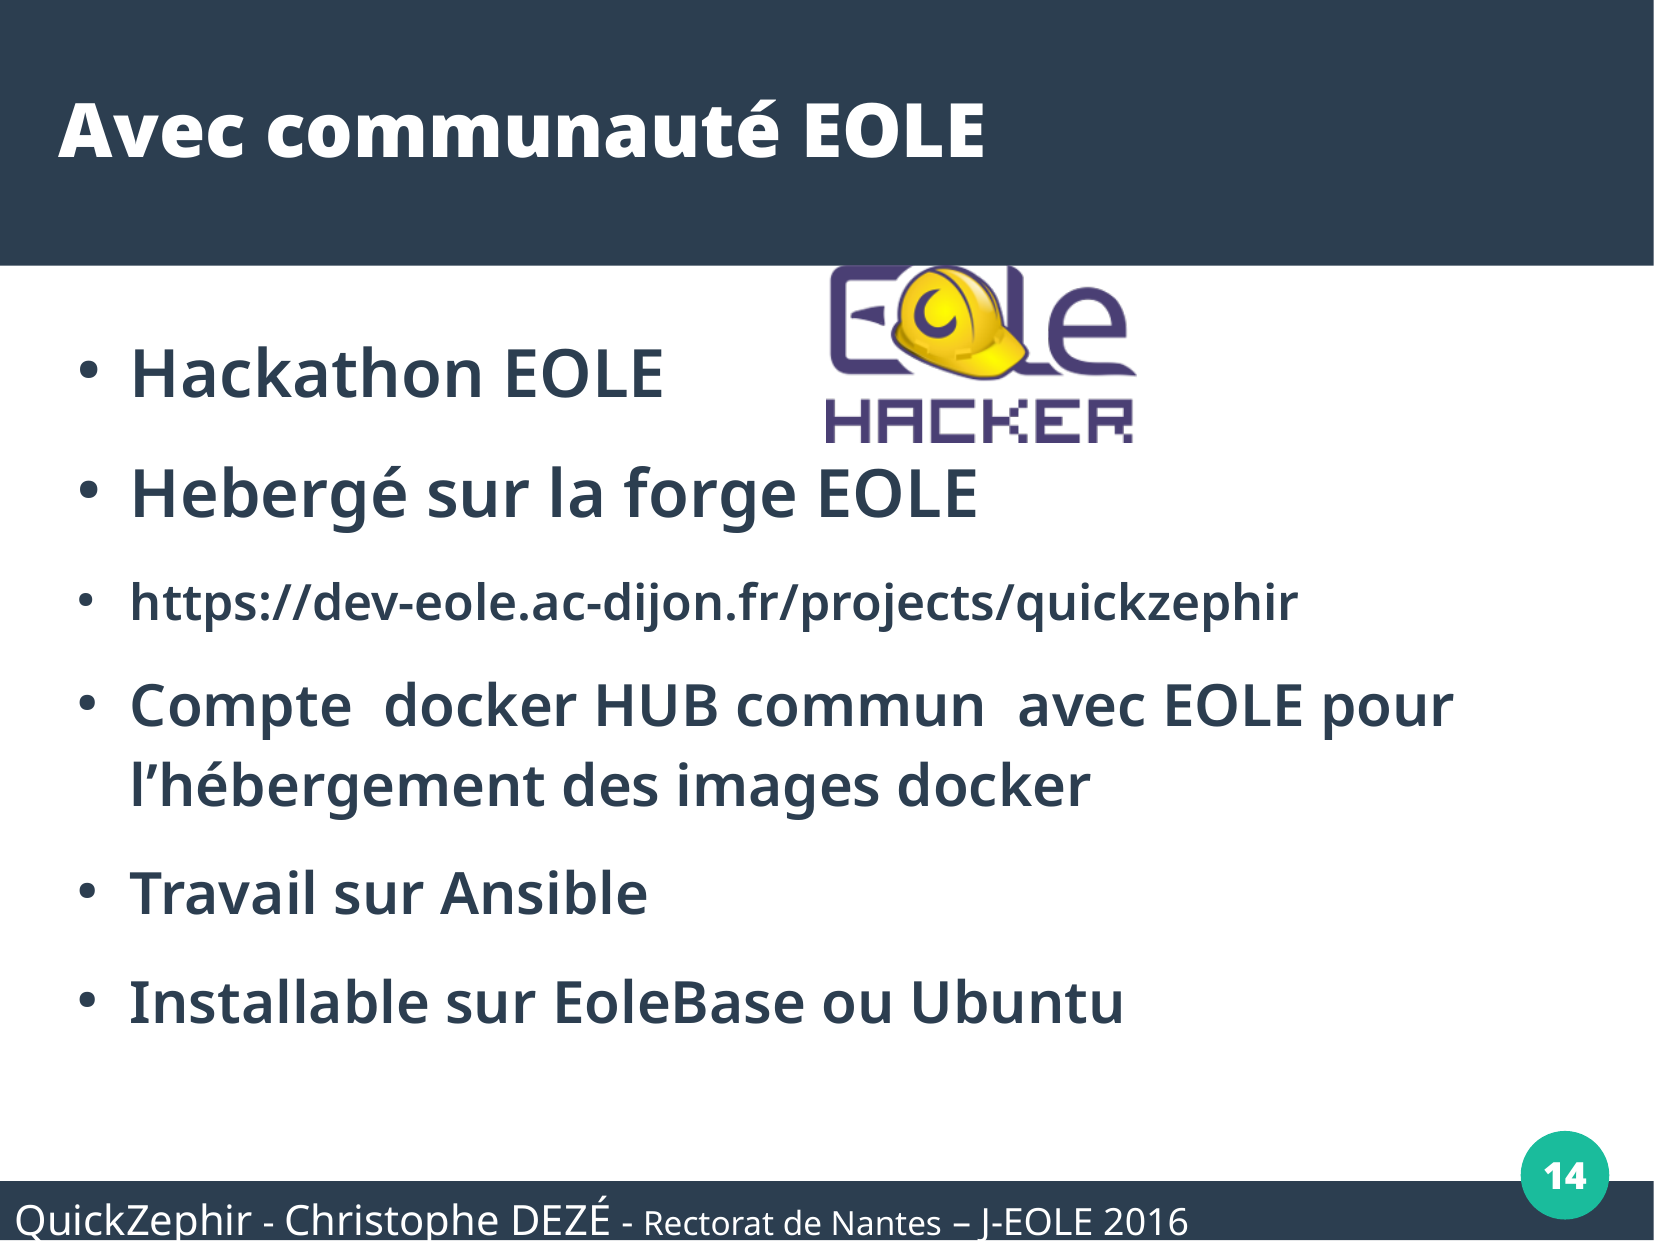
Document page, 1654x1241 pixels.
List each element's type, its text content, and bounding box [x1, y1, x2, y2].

title Avec communauté EOLE [59, 49, 1595, 207]
picture [826, 265, 1137, 443]
list Hackathon EOLE Hebergé sur la forge EOLE https://dev-eole.ac-dijon.fr/projects/quickzephir Compte docker HUB commun avec EOLE pour l’hébergement des images docker Travail sur Ansible Installable sur EoleBase ou Ubuntu [59, 326, 1595, 1151]
